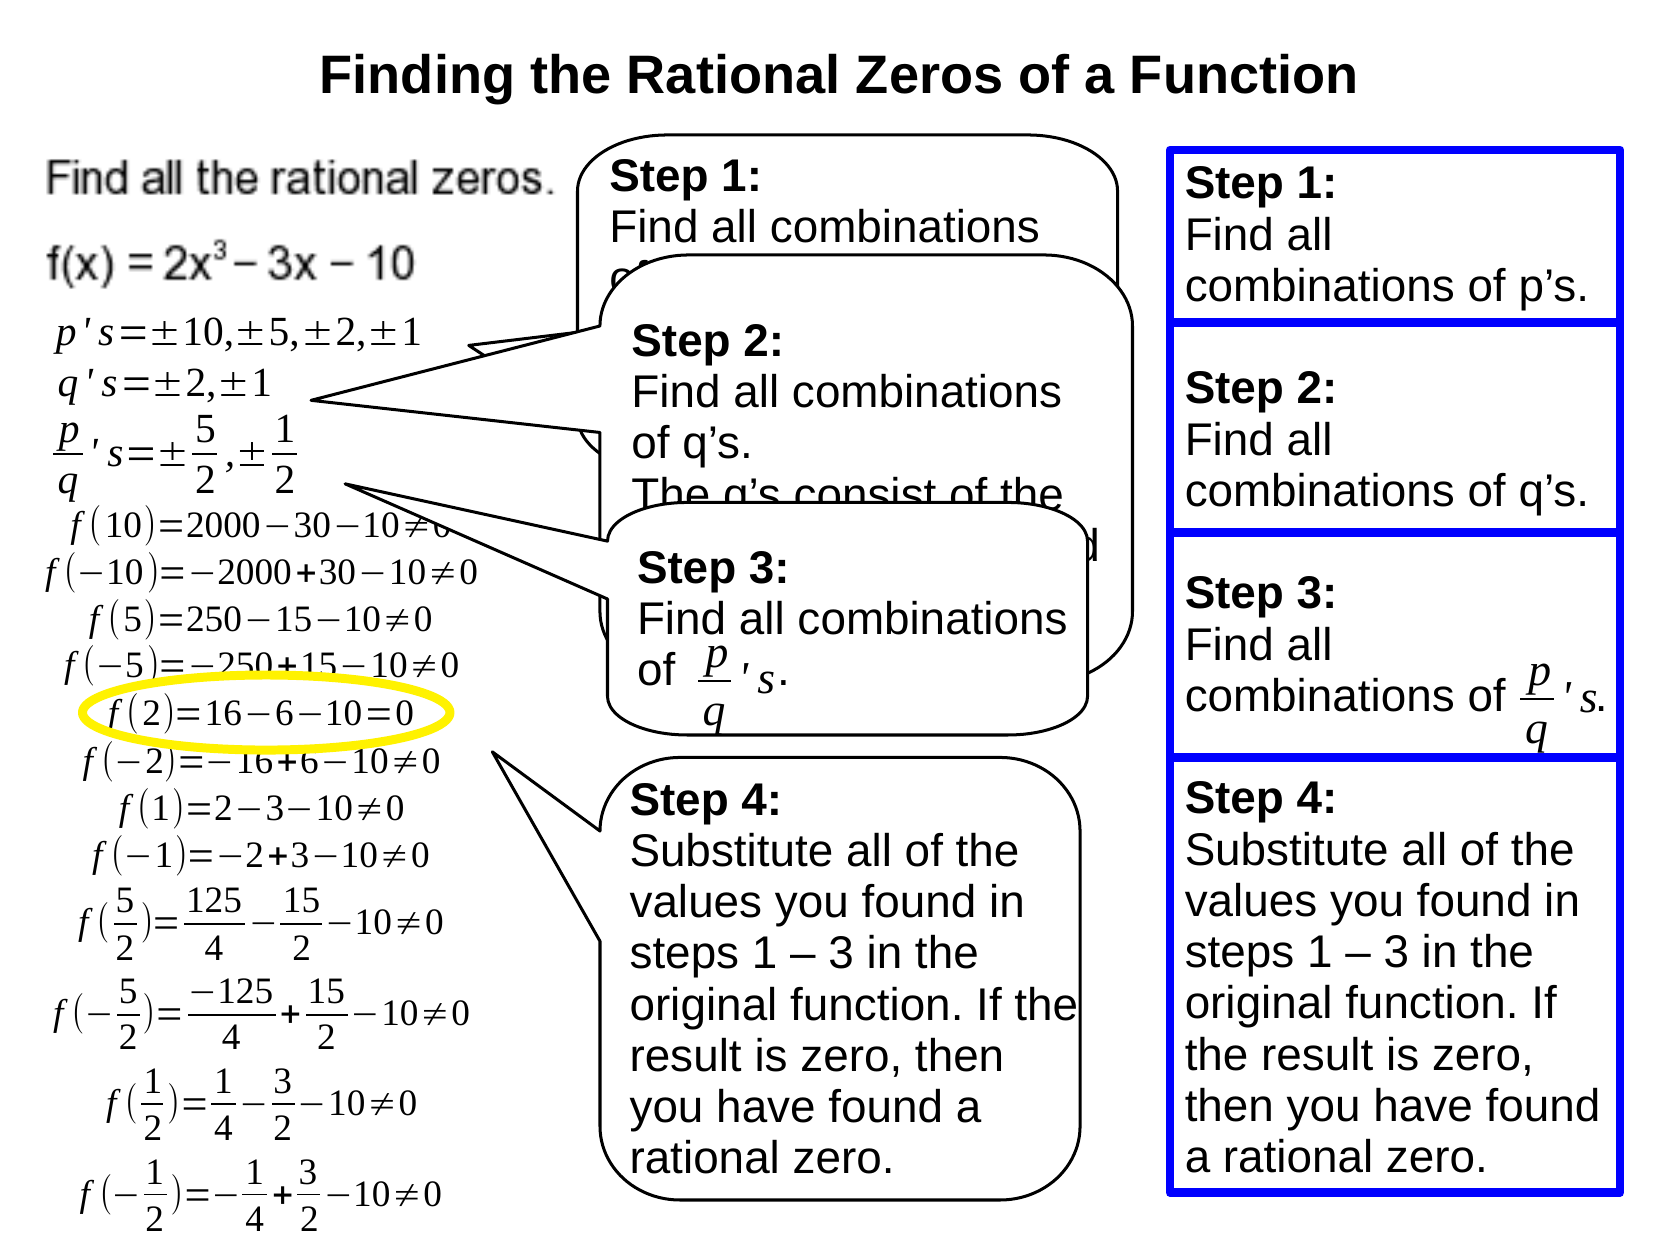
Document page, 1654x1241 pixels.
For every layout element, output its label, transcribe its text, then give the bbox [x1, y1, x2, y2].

text_box Step 1: Find all combinations of p’s. Step 2: Find all combinations of q’s. Step 3: Find all combinations of . Step 4: Substitute all of the values you found in steps 1 – 3 in the original function. If the result is zero, then you have found a rational zero. [1174, 327, 1616, 528]
chart [690, 626, 783, 736]
text_box Step 1: Find all combinations of p’s. Step 2: Find all combinations of q’s. Step 3: Find all combinations of . Step 4: Substitute all of the values you found in steps 1 – 3 in the original function. If the result is zero, then you have found a rational zero. [1174, 154, 1616, 318]
chart [37, 358, 485, 1241]
text_box Step 1: Find all combinations of p’s. The p’s consist of the constant, and all of its factors. [468, 333, 568, 355]
text_box Finding the Rational Zeros of a Function [135, 37, 1546, 119]
text_box Step 4: Substitute all of the values you found in steps 1 – 3 in the original function. If the result is zero, then you have found a rational zero. [492, 751, 1081, 1201]
text_box Step 1: Find all combinations of p’s. Step 2: Find all combinations of q’s. Step 3: Find all combinations of . Step 4: Substitute all of the values you found in steps 1 – 3 in the original function. If the result is zero, then you have found a rational zero. [1170, 150, 1628, 1241]
text_box Step 2: Find all combinations of q’s. The q’s consist of the leading coefficient, and all of its factors. [311, 254, 1133, 674]
text_box Step 3: Find all combinations of . [345, 483, 1088, 736]
text_box Step 1: Find all combinations of p’s. The p’s consist of the constant, and all of its factors. [577, 134, 1118, 331]
picture [45, 138, 633, 309]
text_box Step 1: Find all combinations of p’s. Step 2: Find all combinations of q’s. Step 3: Find all combinations of . Step 4: Substitute all of the values you found in steps 1 – 3 in the original function. If the result is zero, then you have found a rational zero. [1174, 537, 1616, 753]
text_box Step 1: Find all combinations of p’s. Step 2: Find all combinations of q’s. Step 3: Find all combinations of . Step 4: Substitute all of the values you found in steps 1 – 3 in the original function. If the result is zero, then you have found a rational zero. [1174, 762, 1616, 1188]
chart [1512, 645, 1606, 753]
chart [45, 307, 428, 354]
chart [438, 503, 485, 514]
